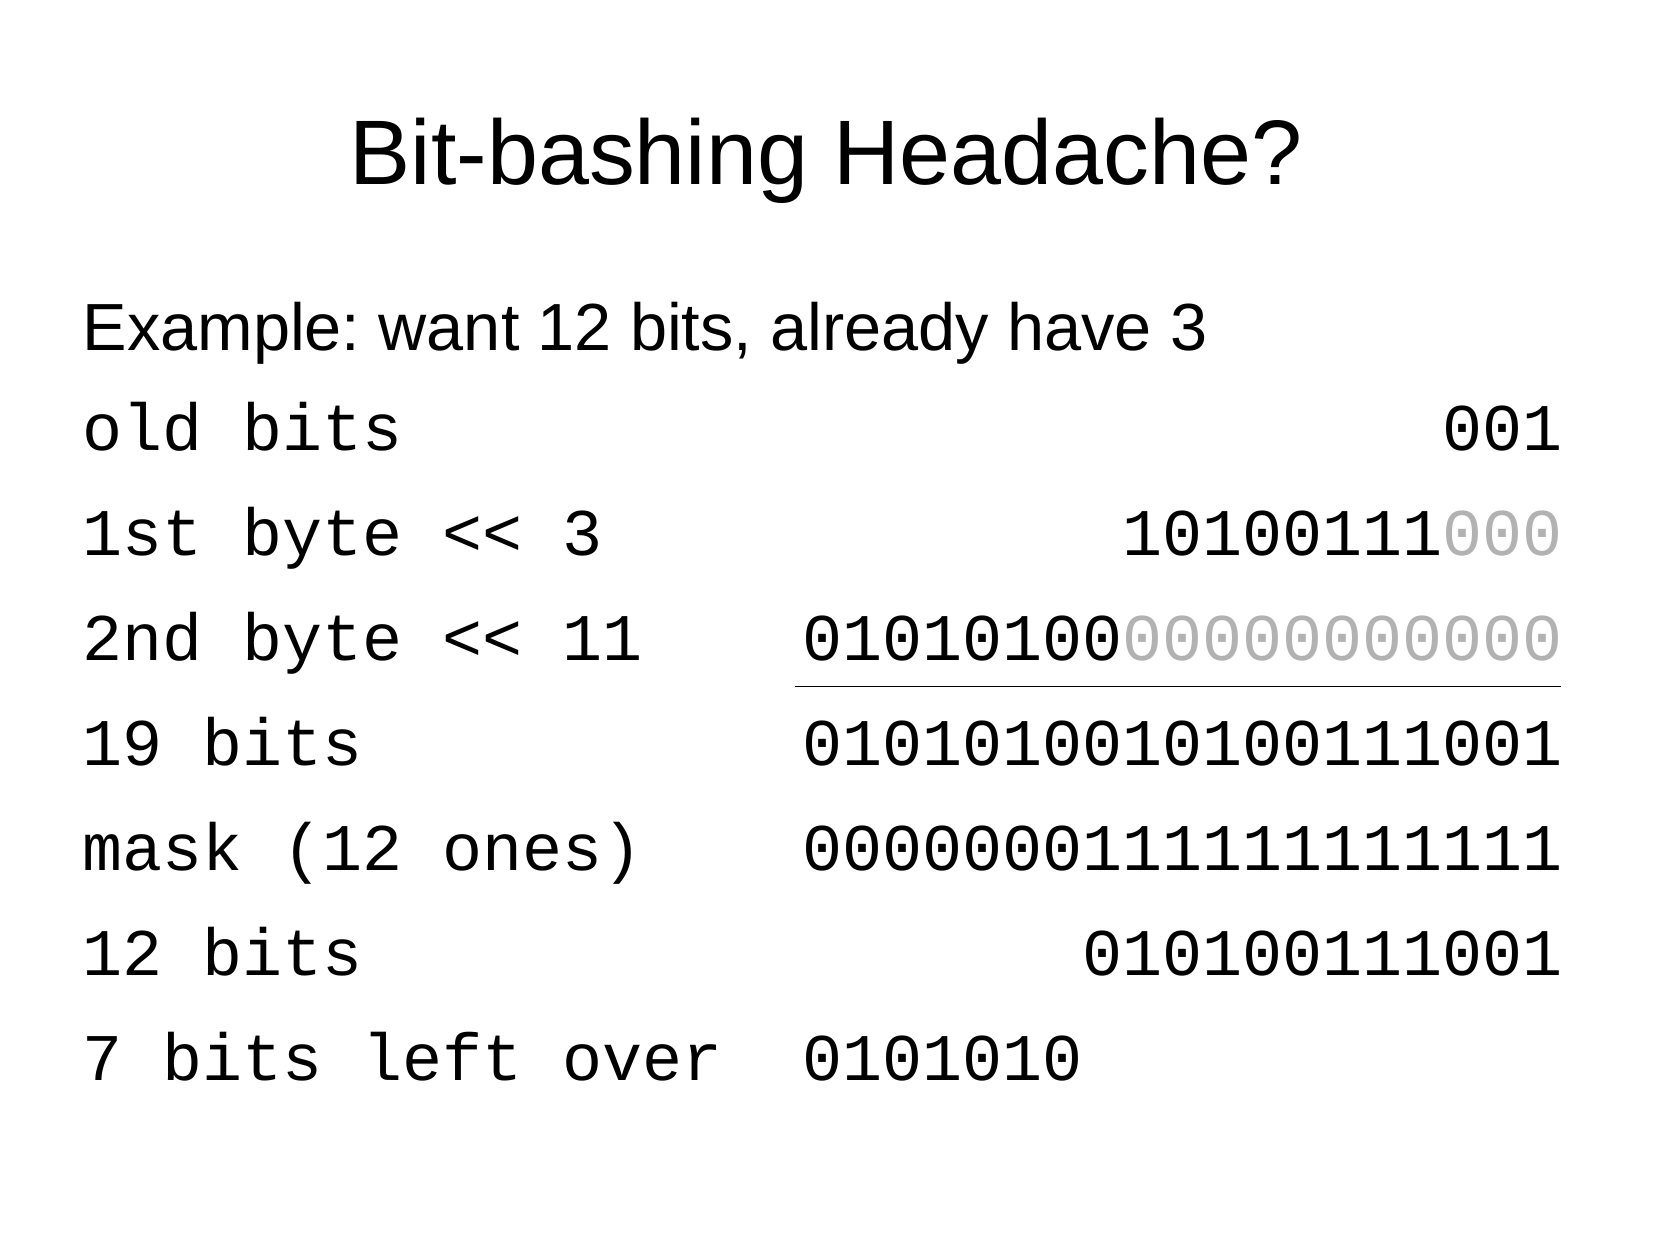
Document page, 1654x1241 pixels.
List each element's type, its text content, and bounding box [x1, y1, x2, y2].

list Example: want 12 bits, already have 3 old bits 001 1st byte << 3 10100111000 2nd byte << 11 0101010000000000000 19 bits 0101010010100111001 mask (12 ones) 0000000111111111111 12 bits 010100111001 7 bits left over 0101010 [82, 290, 1571, 1109]
title Bit-bashing Headache? [82, 49, 1571, 257]
